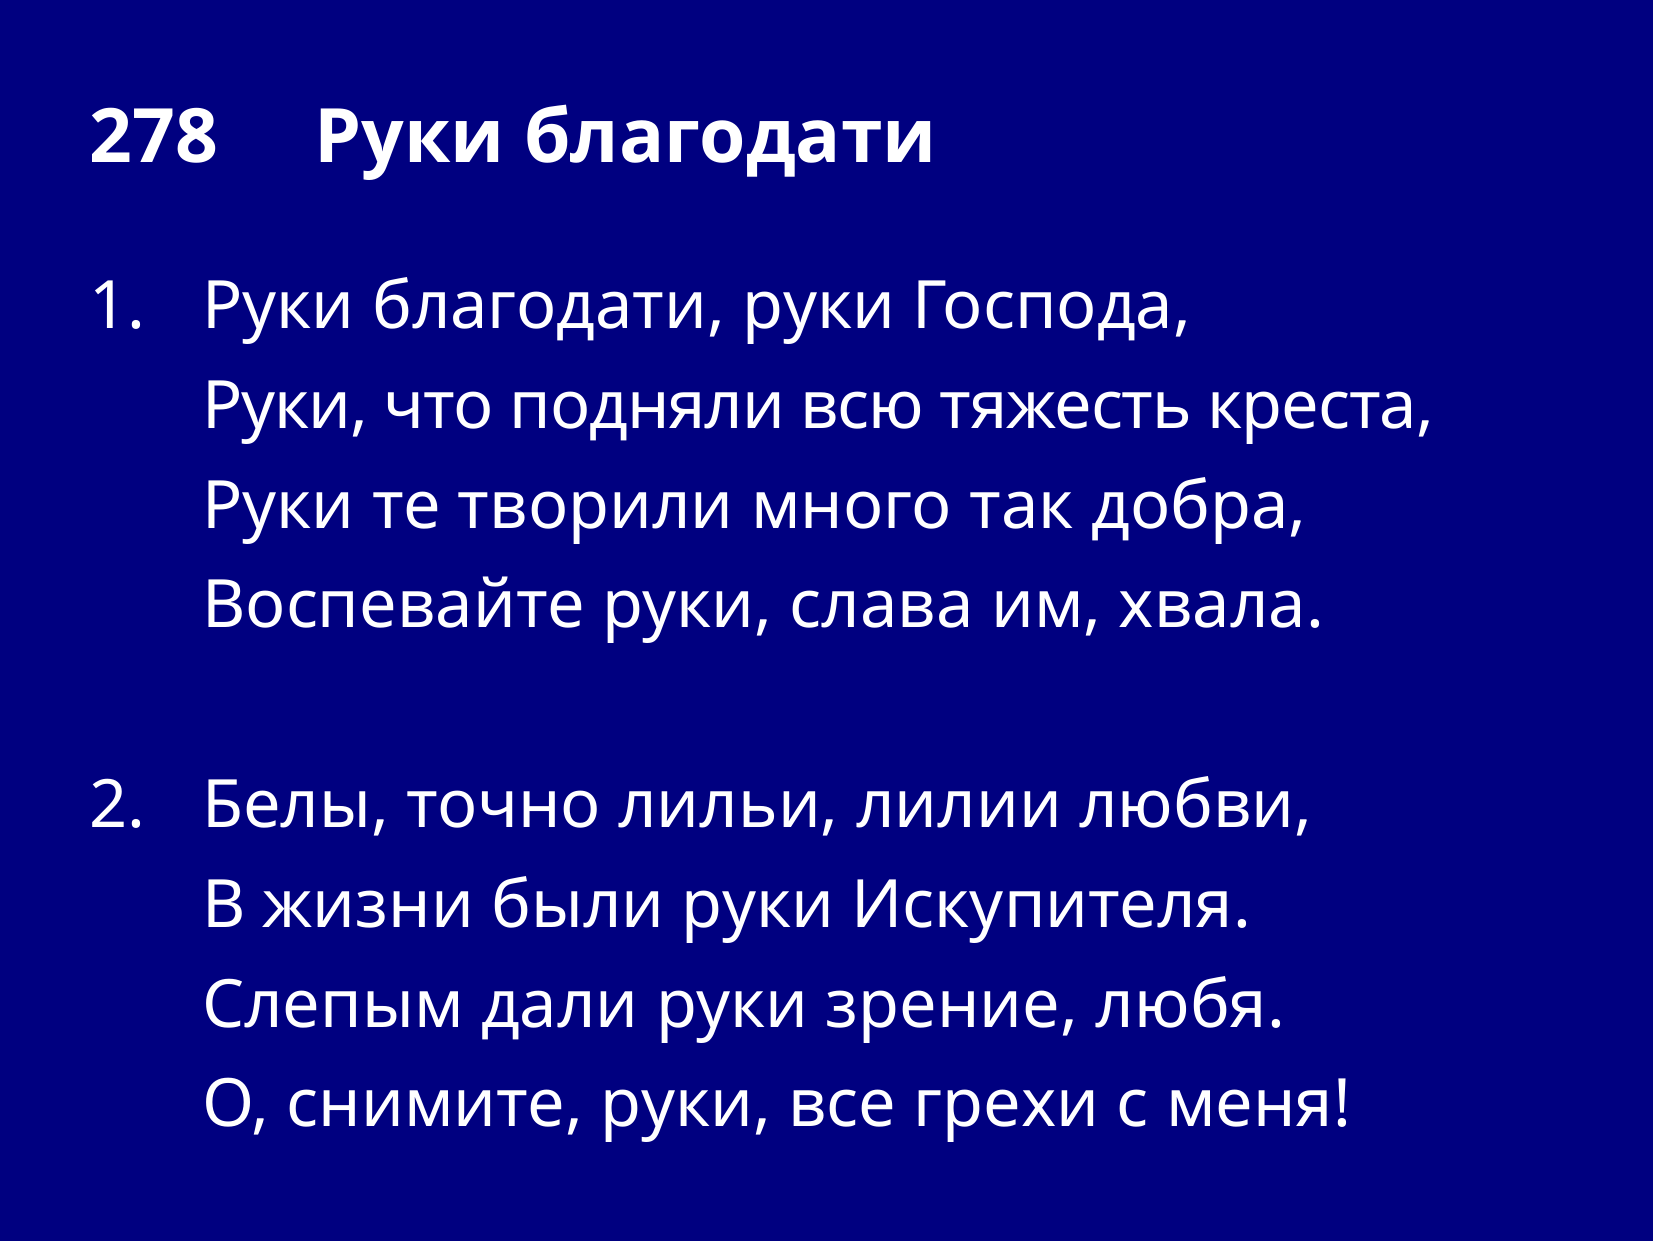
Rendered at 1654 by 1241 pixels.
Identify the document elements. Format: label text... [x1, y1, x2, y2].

text_box 1. Руки благодати, руки Господа, Руки, что подняли всю тяжесть креста, Руки те творили много так добра, Воспевайте руки, слава им, хвала. 2. Белы, точно лильи, лилии любви, В жизни были руки Искупителя. Слепым дали руки зрение, любя. О, снимите, руки, все грехи с меня! [75, 150, 1653, 1163]
text_box 278 Руки благодати [75, 75, 1576, 188]
